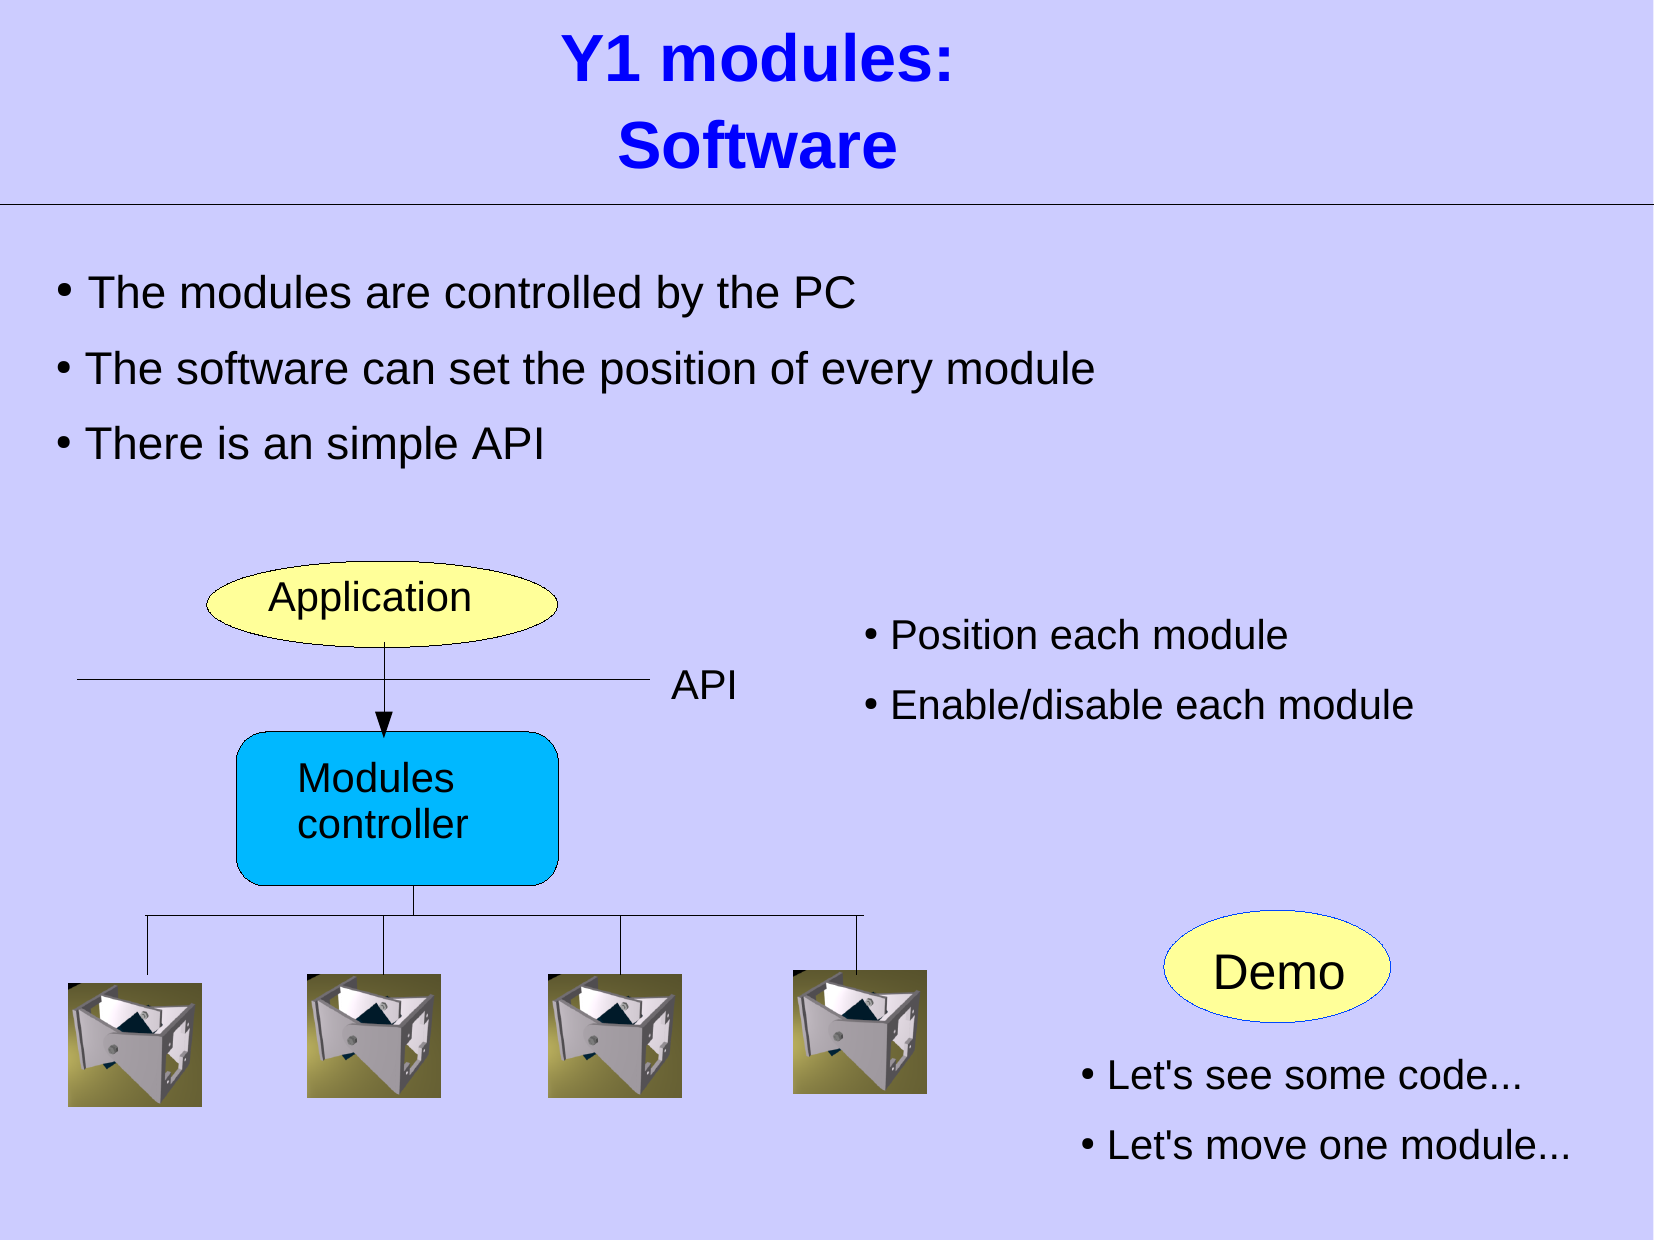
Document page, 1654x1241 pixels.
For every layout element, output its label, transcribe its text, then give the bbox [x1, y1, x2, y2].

text_box The modules are controlled by the PC The software can set the position of every module There is an simple API [55, 263, 1119, 470]
picture [307, 974, 441, 1098]
text_box Position each module Enable/disable each module [863, 612, 1576, 729]
text_box API [671, 662, 739, 709]
text_box Let's see some code... Let's move one module... [1080, 1051, 1600, 1169]
title Y1 modules: Software [120, 0, 1396, 191]
picture [548, 974, 682, 1098]
text_box [1163, 910, 1391, 1023]
text_box Modules controller [297, 754, 470, 848]
text_box Application [268, 573, 473, 621]
text_box [206, 561, 558, 648]
text_box [236, 731, 559, 886]
text_box Demo [1212, 944, 1347, 1001]
picture [793, 970, 927, 1094]
picture [68, 983, 202, 1107]
